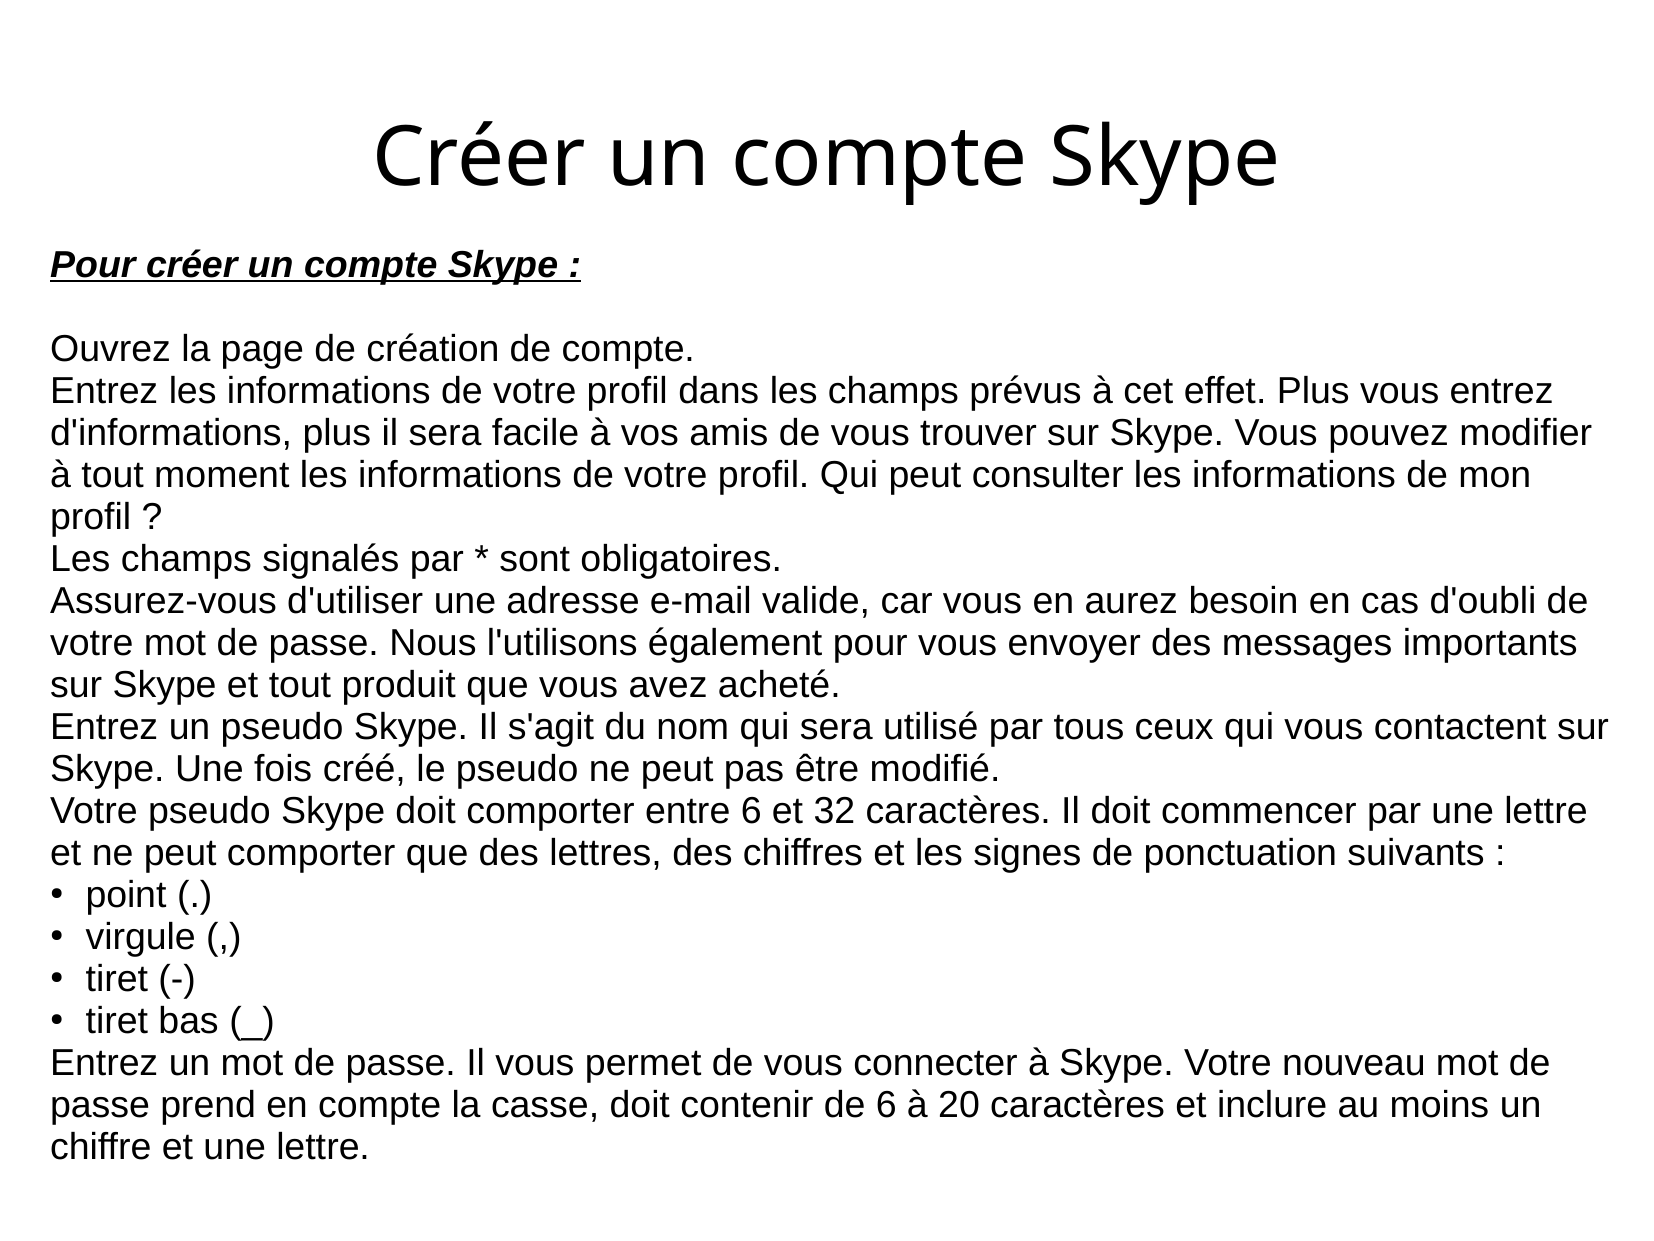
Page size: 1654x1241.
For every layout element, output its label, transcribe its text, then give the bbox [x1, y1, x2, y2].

text_box Pour créer un compte Skype : Ouvrez la page de création de compte. Entrez les informations de votre profil dans les champs prévus à cet effet. Plus vous entrez d'informations, plus il sera facile à vos amis de vous trouver sur Skype. Vous pouvez modifier à tout moment les informations de votre profil. Qui peut consulter les informations de mon profil ? Les champs signalés par * sont obligatoires. Assurez-vous d'utiliser une adresse e-mail valide, car vous en aurez besoin en cas d'oubli de votre mot de passe. Nous l'utilisons également pour vous envoyer des messages importants sur Skype et tout produit que vous avez acheté. Entrez un pseudo Skype. Il s'agit du nom qui sera utilisé par tous ceux qui vous contactent sur Skype. Une fois créé, le pseudo ne peut pas être modifié. Votre pseudo Skype doit comporter entre 6 et 32 caractères. Il doit commencer par une lettre et ne peut comporter que des lettres, des chiffres et les signes de ponctuation suivants : point (.) virgule (,) tiret (-) tiret bas (_) Entrez un mot de passe. Il vous permet de vous connecter à Skype. Votre nouveau mot de passe prend en compte la casse, doit contenir de 6 à 20 caractères et inclure au moins un chiffre et une lettre. [35, 236, 1630, 1220]
title Créer un compte Skype [82, 49, 1571, 236]
